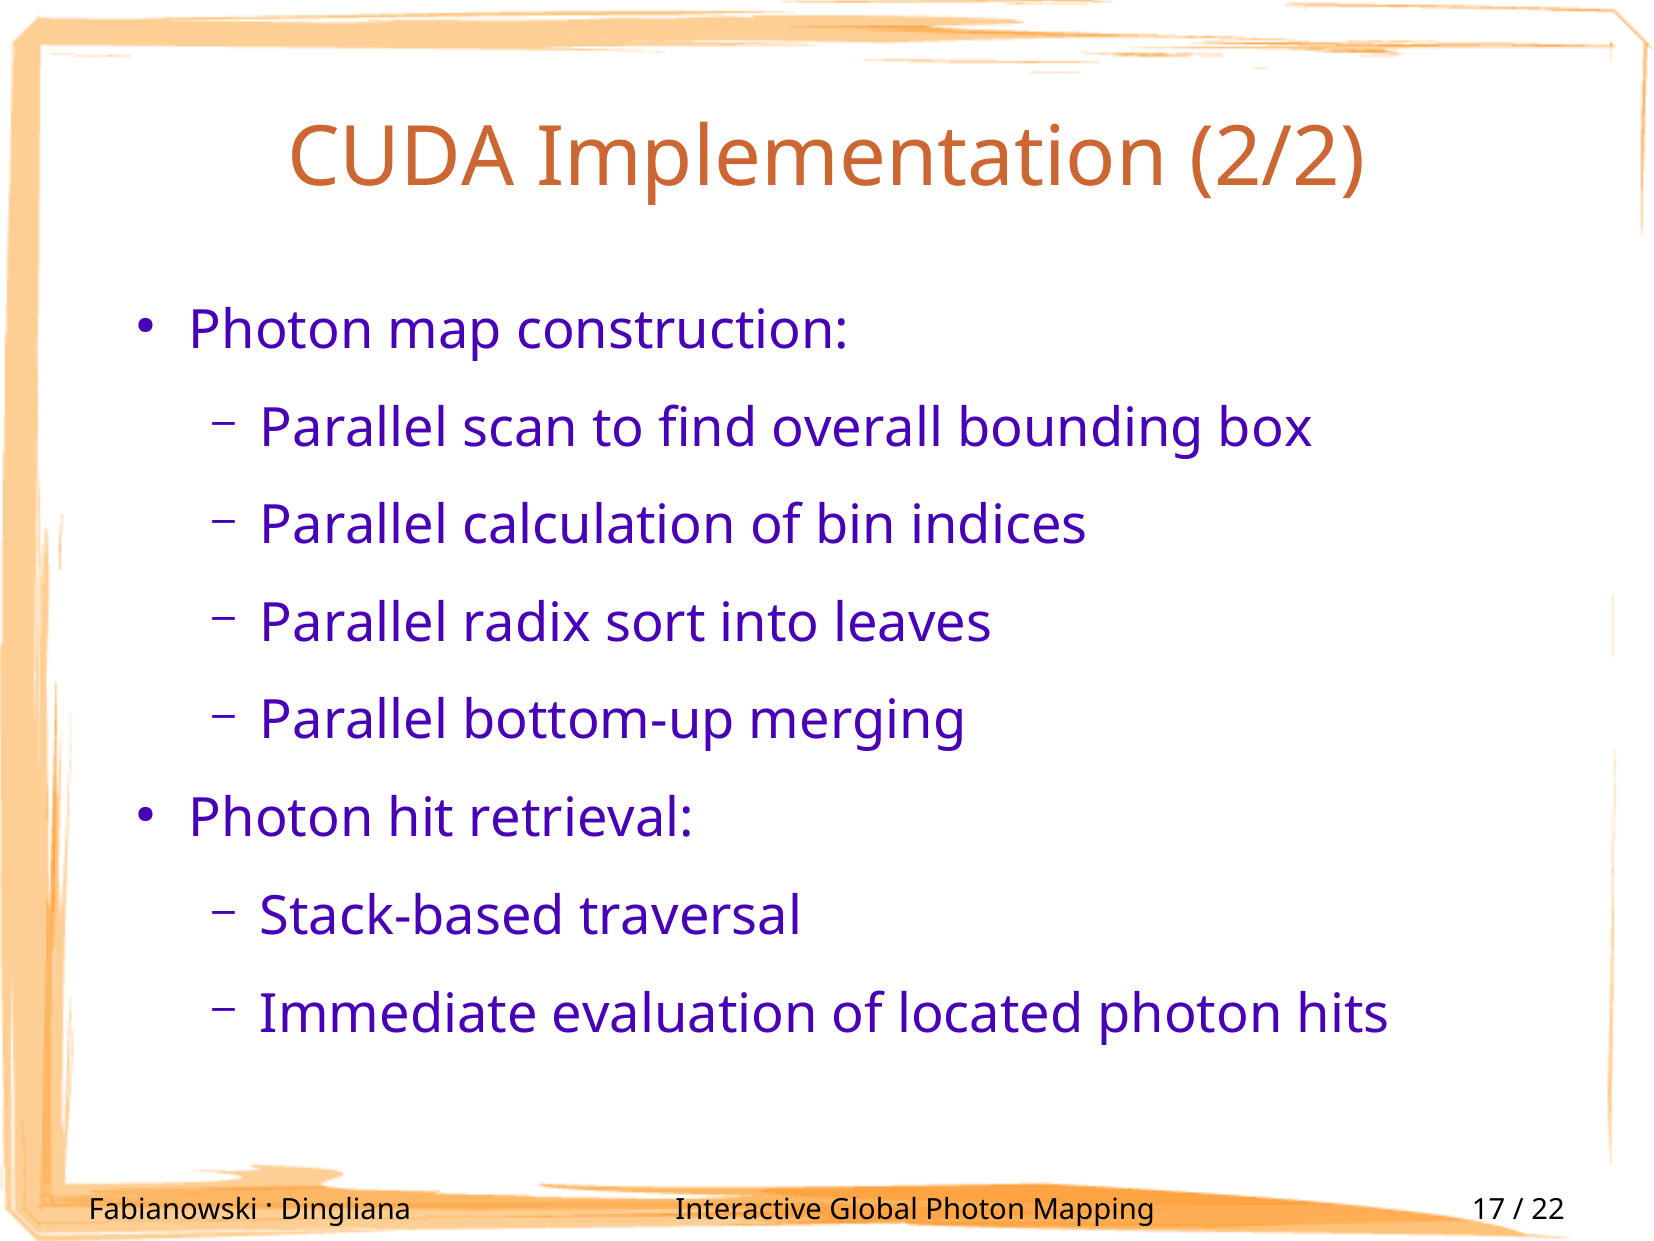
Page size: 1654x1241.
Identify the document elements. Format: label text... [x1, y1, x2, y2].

list Photon map construction: Parallel scan to find overall bounding box Parallel calculation of bin indices Parallel radix sort into leaves Parallel bottom-up merging Photon hit retrieval: Stack-based traversal Immediate evaluation of located photon hits [118, 290, 1571, 1049]
title CUDA Implementation (2/2) [82, 49, 1571, 257]
picture [0, 0, 1654, 1241]
